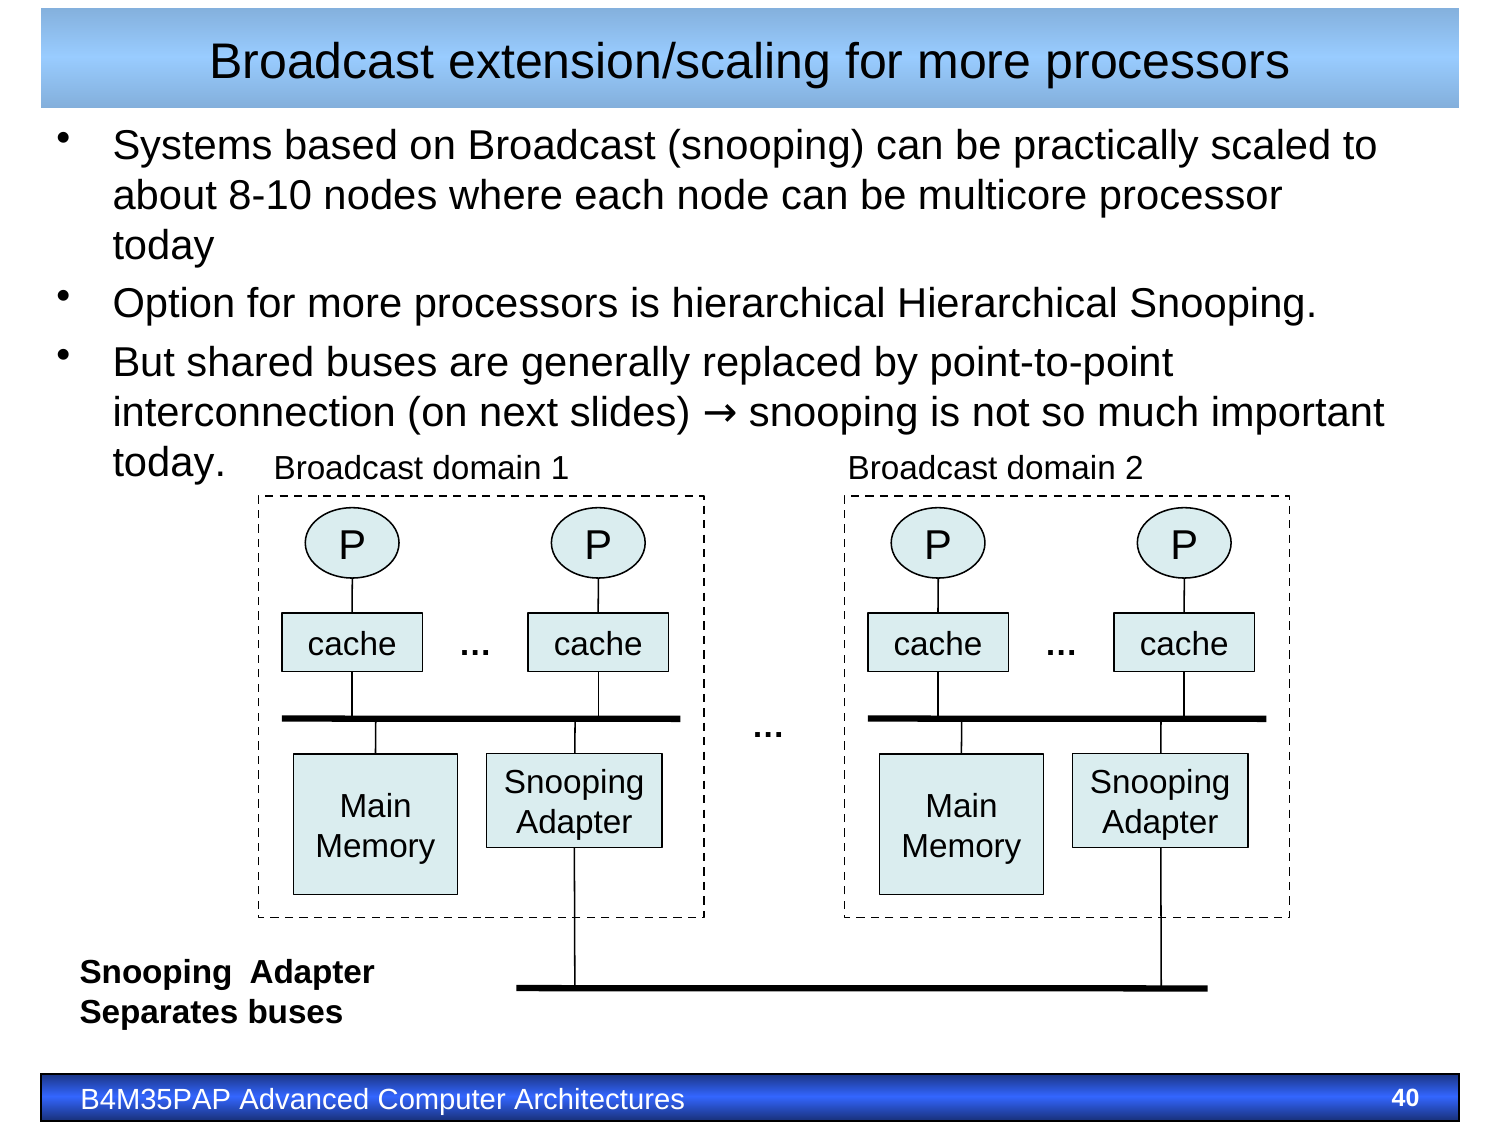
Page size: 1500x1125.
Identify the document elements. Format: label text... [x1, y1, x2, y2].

text_box cache [1113, 613, 1255, 672]
text_box … [434, 613, 517, 672]
text_box P [551, 507, 646, 578]
text_box Main Memory [879, 753, 1044, 895]
list Systems based on Broadcast (snooping) can be practically scaled to about 8-10 nodes where each node can be multicore processor today Option for more processors is hierarchical Hierarchical Snooping. But shared buses are generally replaced by point-to-point interconnection (on next slides) → snooping is not so much important today. [41, 110, 1412, 414]
text_box Snooping Adapter [1072, 753, 1249, 848]
title Broadcast extension/scaling for more processors [41, 8, 1459, 108]
text_box … [1020, 613, 1103, 672]
text_box cache [281, 613, 423, 672]
text_box … [727, 695, 810, 754]
text_box Broadcast domain 1 [258, 437, 657, 496]
text_box P [1137, 507, 1232, 579]
text_box Snooping Adapter Separates buses [64, 907, 393, 1072]
text_box Broadcast domain 2 [832, 437, 1232, 496]
text_box cache [867, 613, 1009, 672]
text_box P [891, 507, 985, 579]
text_box Snooping Adapter [486, 753, 663, 848]
text_box P [305, 507, 400, 579]
text_box cache [528, 613, 669, 672]
text_box Main Memory [293, 753, 458, 895]
